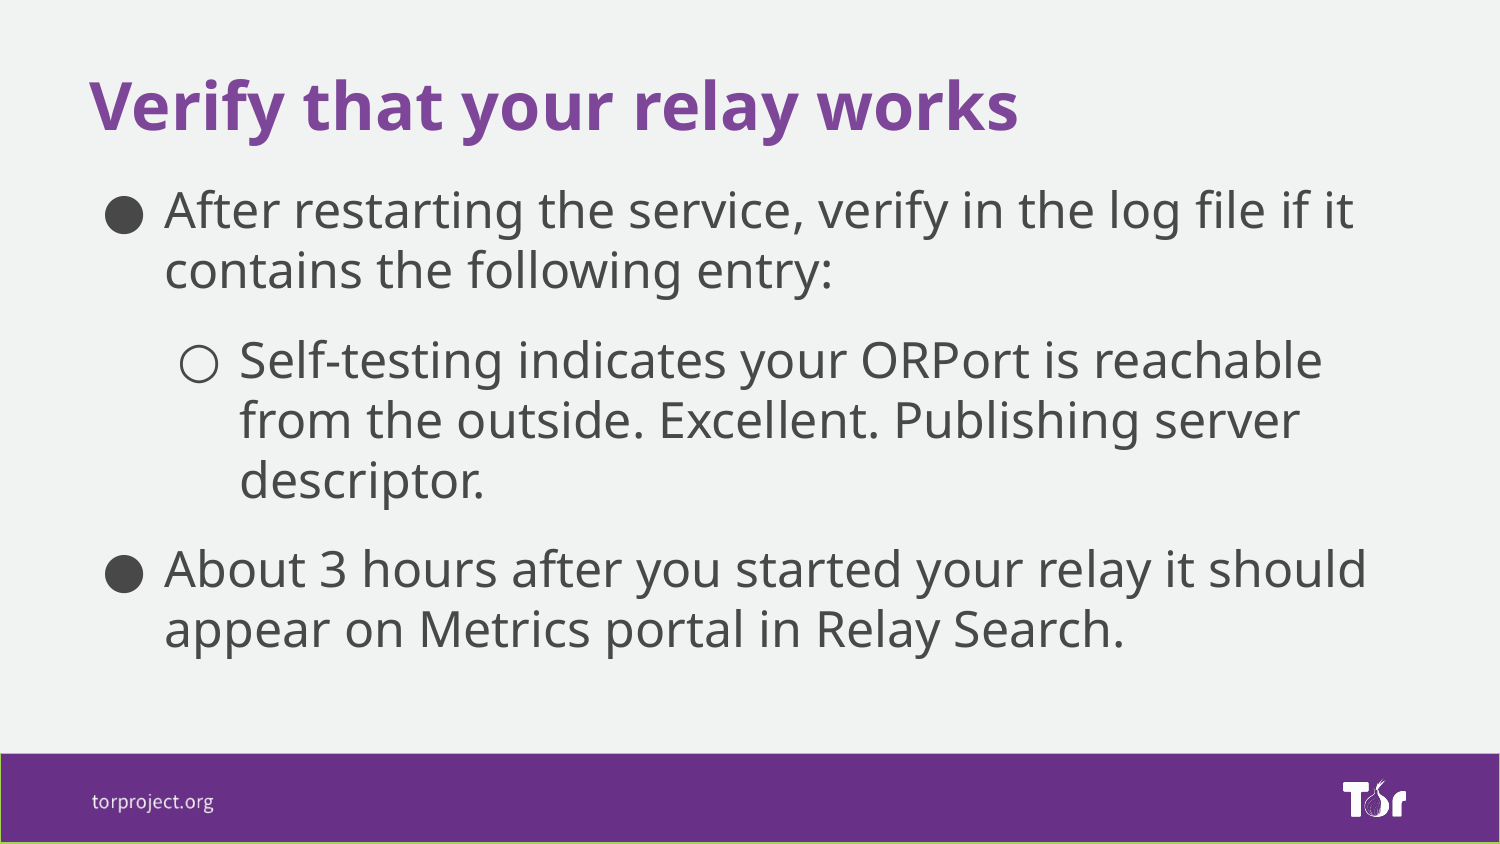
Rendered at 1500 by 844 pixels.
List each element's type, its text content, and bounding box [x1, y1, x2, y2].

picture [75, 780, 604, 821]
text_box Verify that your relay works [75, 33, 1425, 171]
picture [1343, 778, 1406, 817]
text_box After restarting the service, verify in the log file if it contains the following entry: Self-testing indicates your ORPort is reachable from the outside. Excellent. Publishing server descriptor. About 3 hours after you started your relay it should appear on Metrics portal in Relay Search. [75, 171, 1425, 728]
